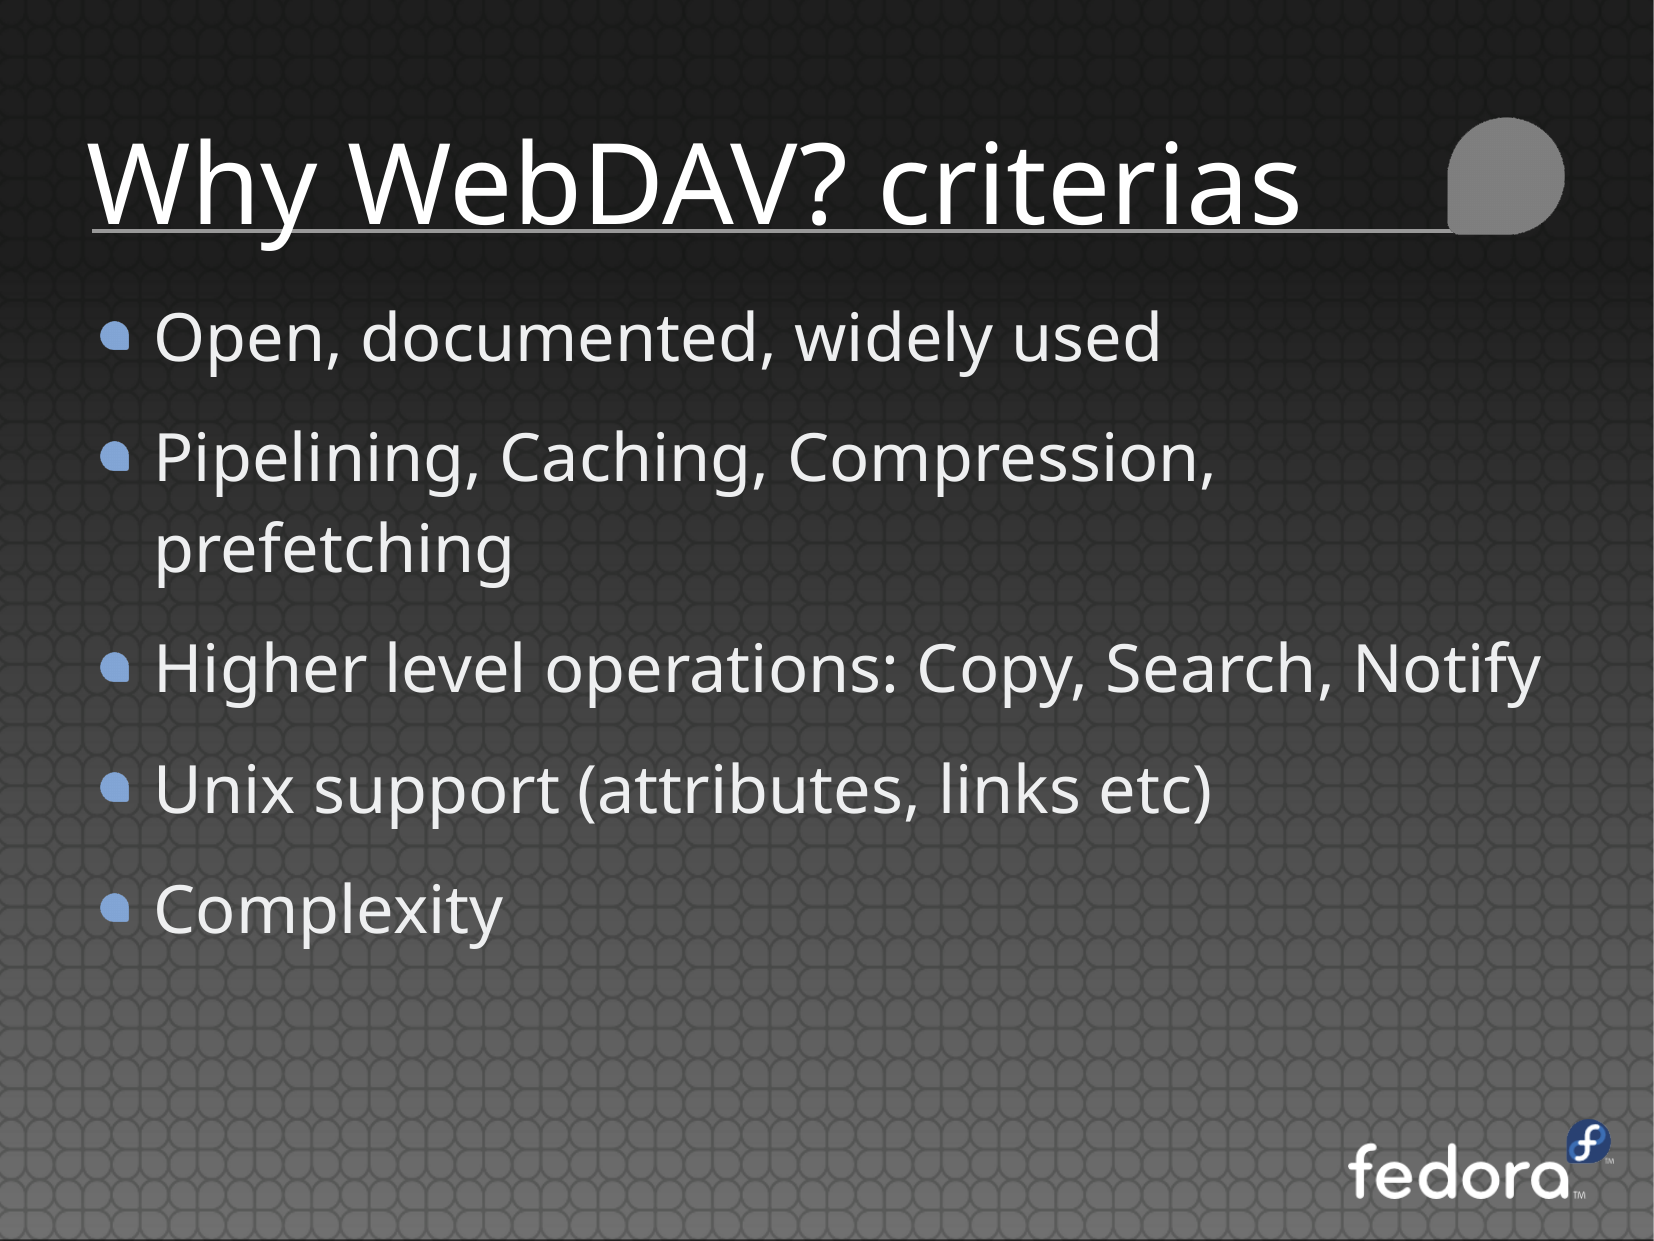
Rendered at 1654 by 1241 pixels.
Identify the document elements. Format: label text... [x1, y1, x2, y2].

list Open, documented, widely used Pipelining, Caching, Compression, prefetching Higher level operations: Copy, Search, Notify Unix support (attributes, links etc) Complexity [82, 290, 1571, 1010]
title Why WebDAV? criterias [86, 112, 1576, 249]
picture [0, 0, 1654, 1241]
